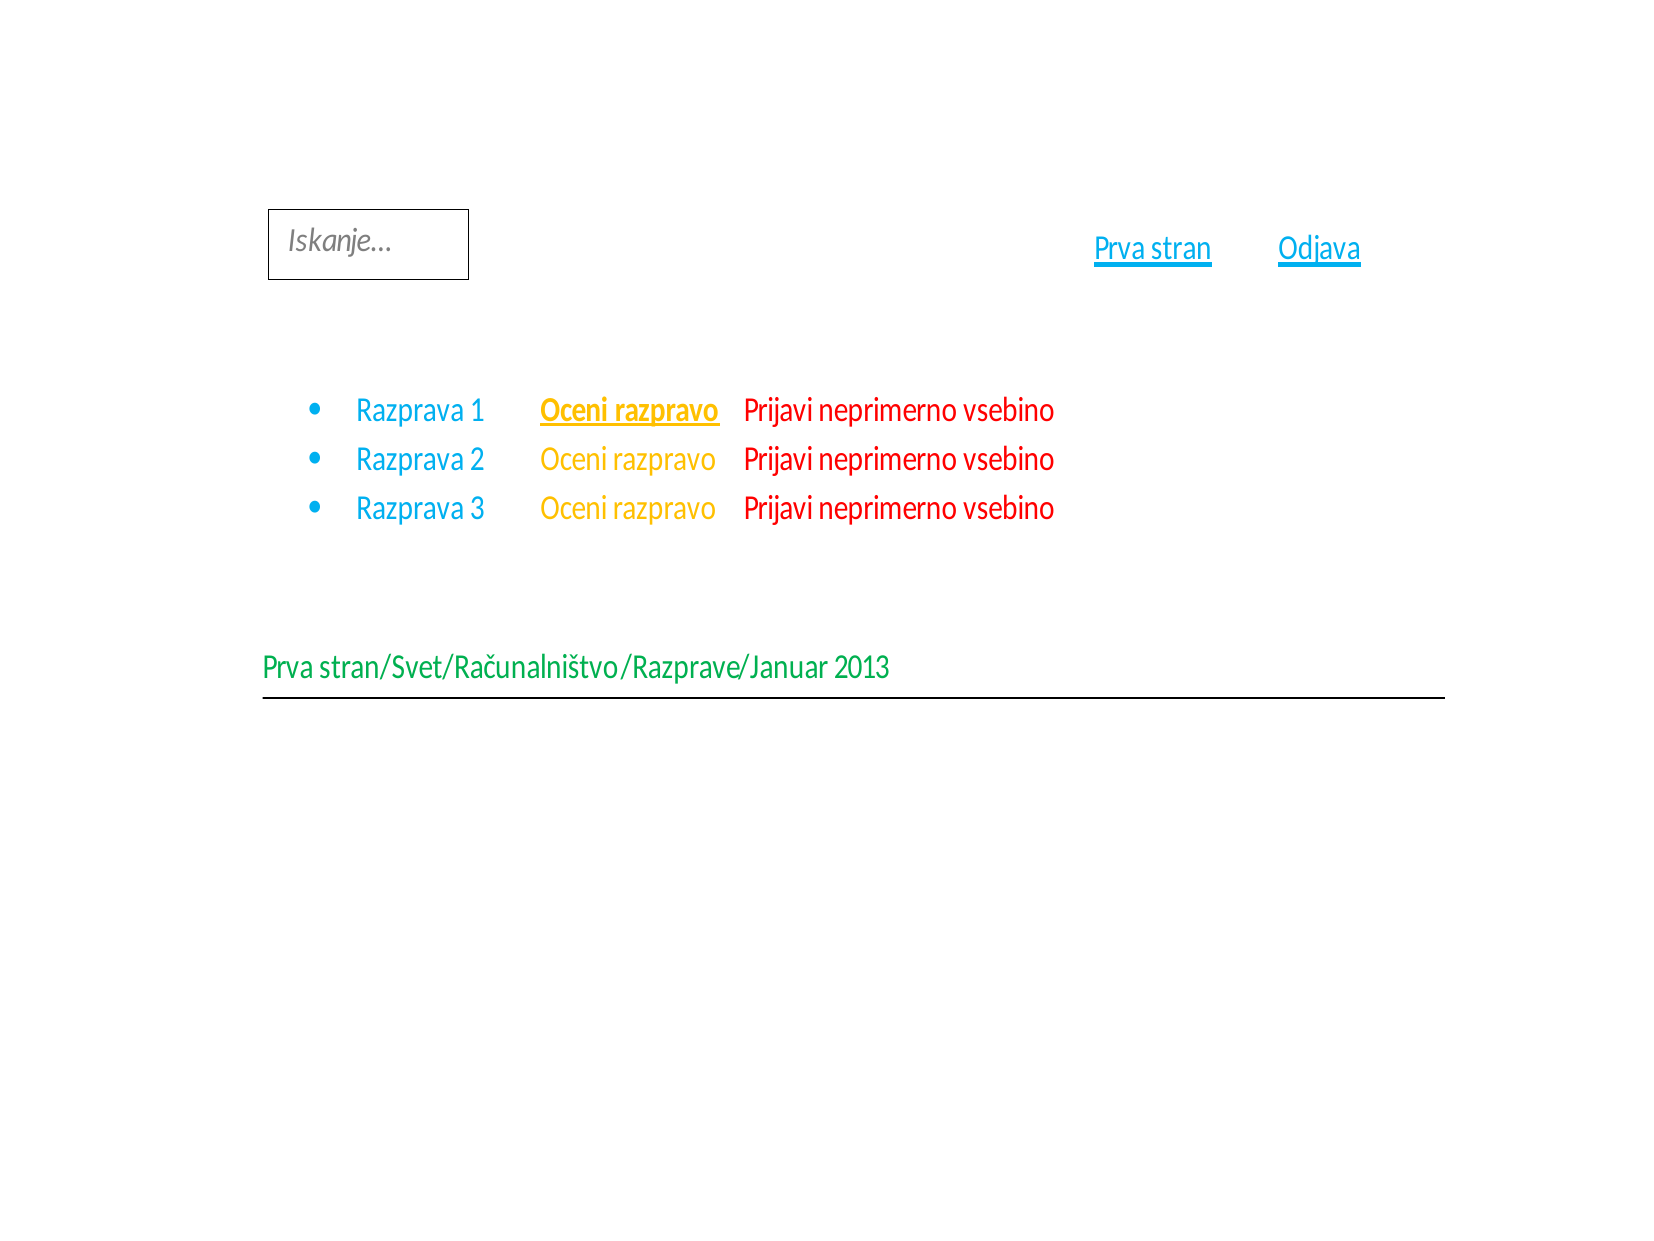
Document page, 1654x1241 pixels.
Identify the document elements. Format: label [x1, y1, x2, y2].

picture [262, 147, 1447, 739]
